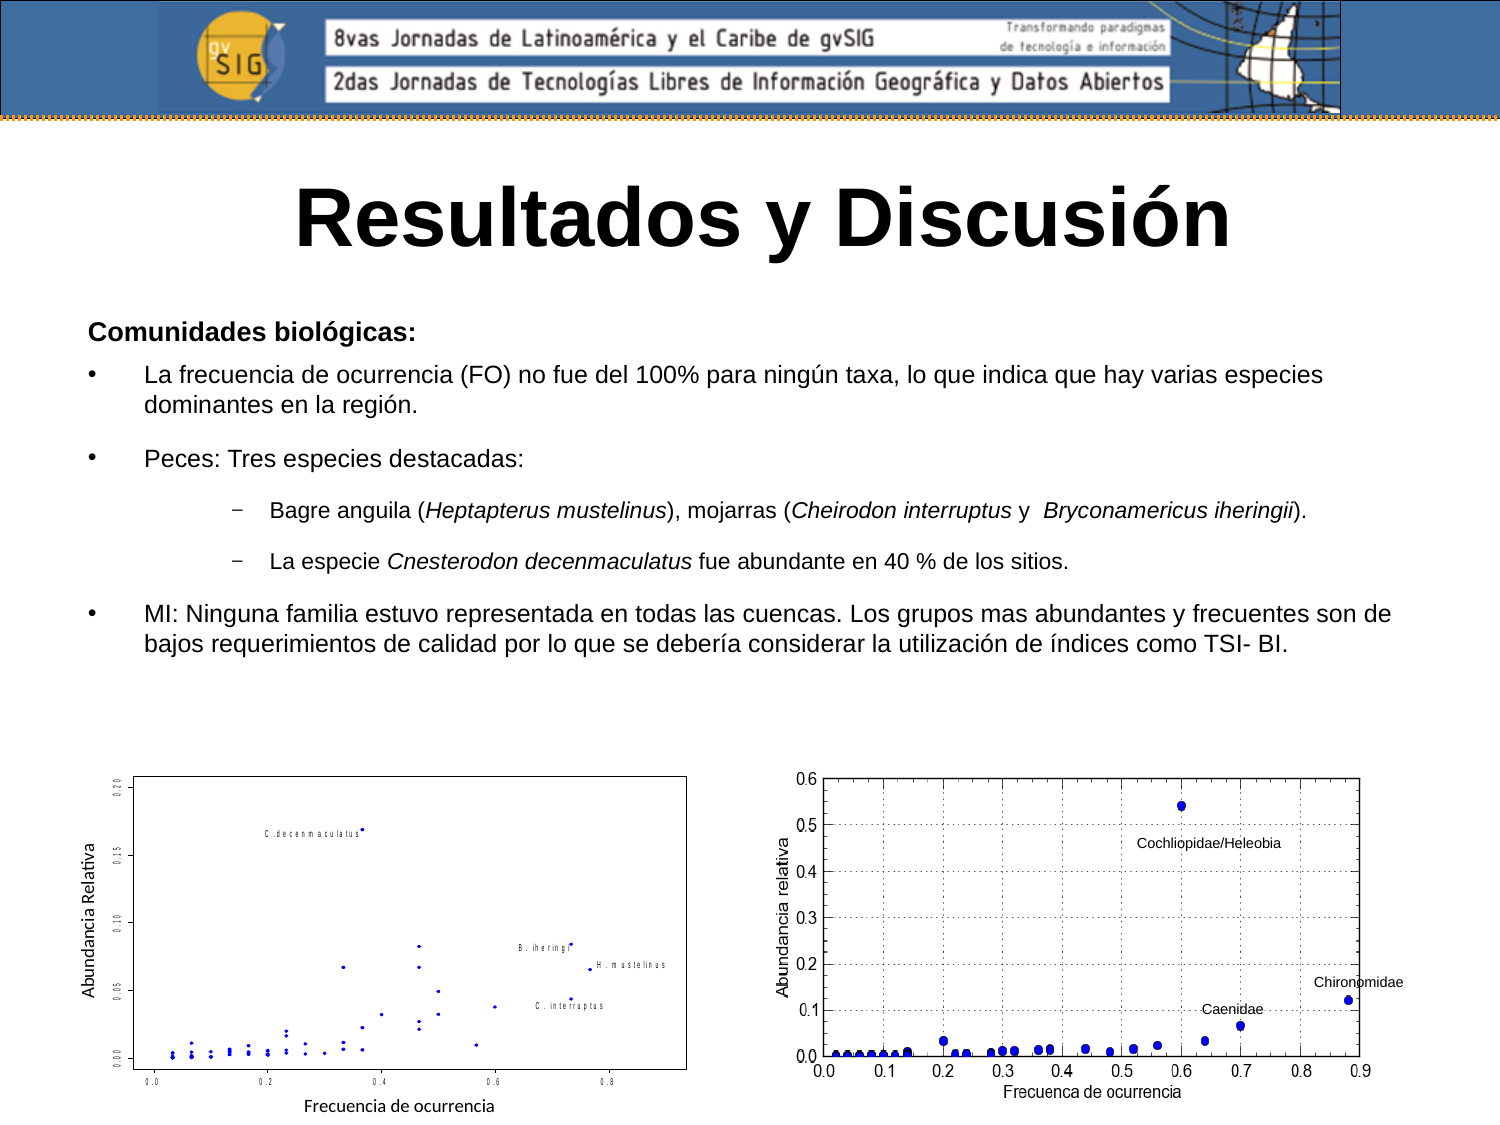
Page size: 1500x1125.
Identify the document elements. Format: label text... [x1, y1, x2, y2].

list Comunidades biológicas: La frecuencia de ocurrencia (FO) no fue del 100% para ningún taxa, lo que indica que hay varias especies dominantes en la región. Peces: Tres especies destacadas: Bagre anguila (Heptapterus mustelinus), mojarras (Cheirodon interruptus y Bryconamericus iheringii). La especie Cnesterodon decenmaculatus fue abundante en 40 % de los sitios. MI: Ninguna familia estuvo representada en todas las cuencas. Los grupos mas abundantes y frecuentes son de bajos requerimientos de calidad por lo que se debería considerar la utilización de índices como TSI- BI. [67, 306, 1418, 975]
text_box Frecuencia de ocurrencia [289, 1086, 615, 1124]
picture [88, 975, 709, 1117]
picture [744, 755, 1418, 1117]
text_box Chironomidae [1299, 965, 1447, 1016]
picture [159, 1, 1340, 113]
text_box Abundancia Relativa [67, 806, 106, 1014]
text_box Cochliopidae/Heleobia [1122, 826, 1300, 860]
title Resultados y Discusión [88, 129, 1439, 296]
text_box Caenidae [1187, 992, 1306, 1042]
